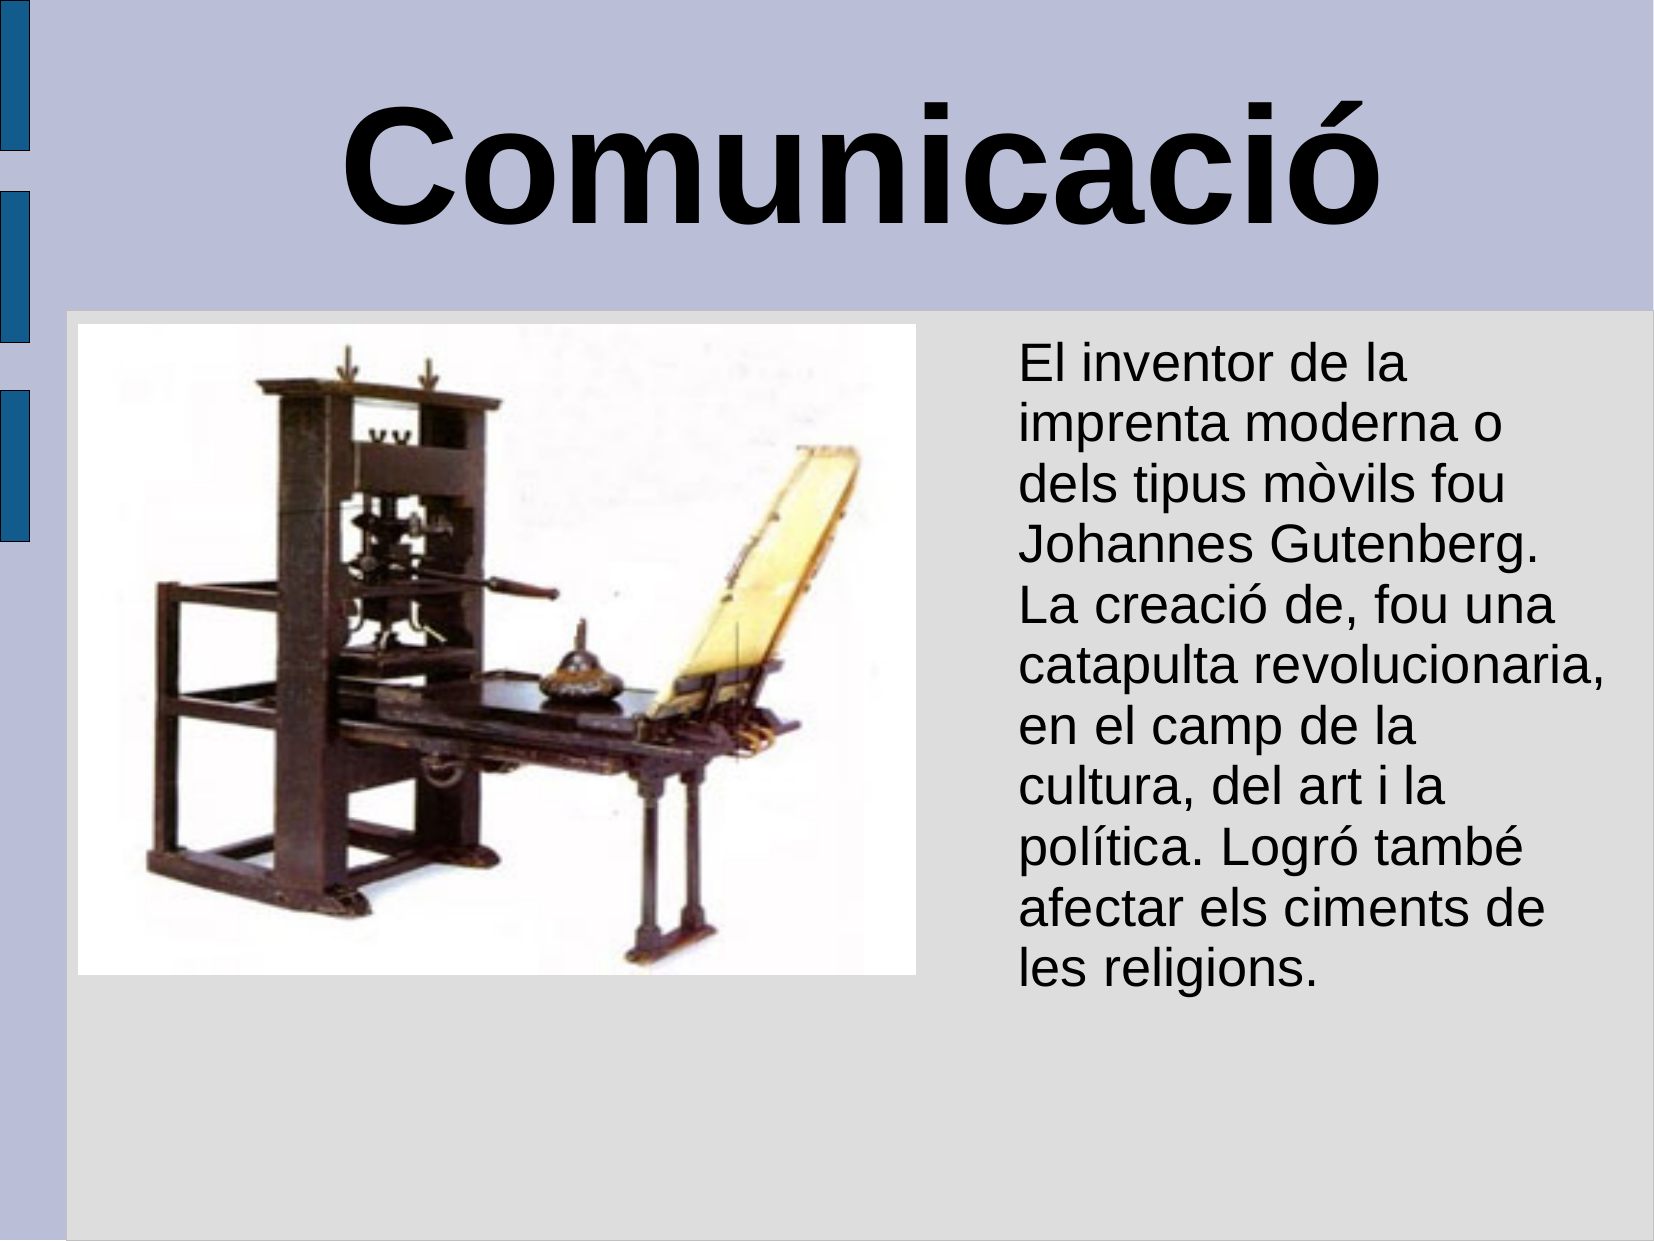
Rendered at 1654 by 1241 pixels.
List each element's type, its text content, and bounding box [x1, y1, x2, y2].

picture [78, 324, 916, 975]
text_box El inventor de la imprenta moderna o dels tipus mòvils fou Johannes Gutenberg. La creació de, fou una catapulta revolucionaria, en el camp de la cultura, del art i la política. Logró també afectar els ciments de les religions. [1003, 324, 1625, 1006]
text_box Comunicació [324, 64, 1401, 266]
